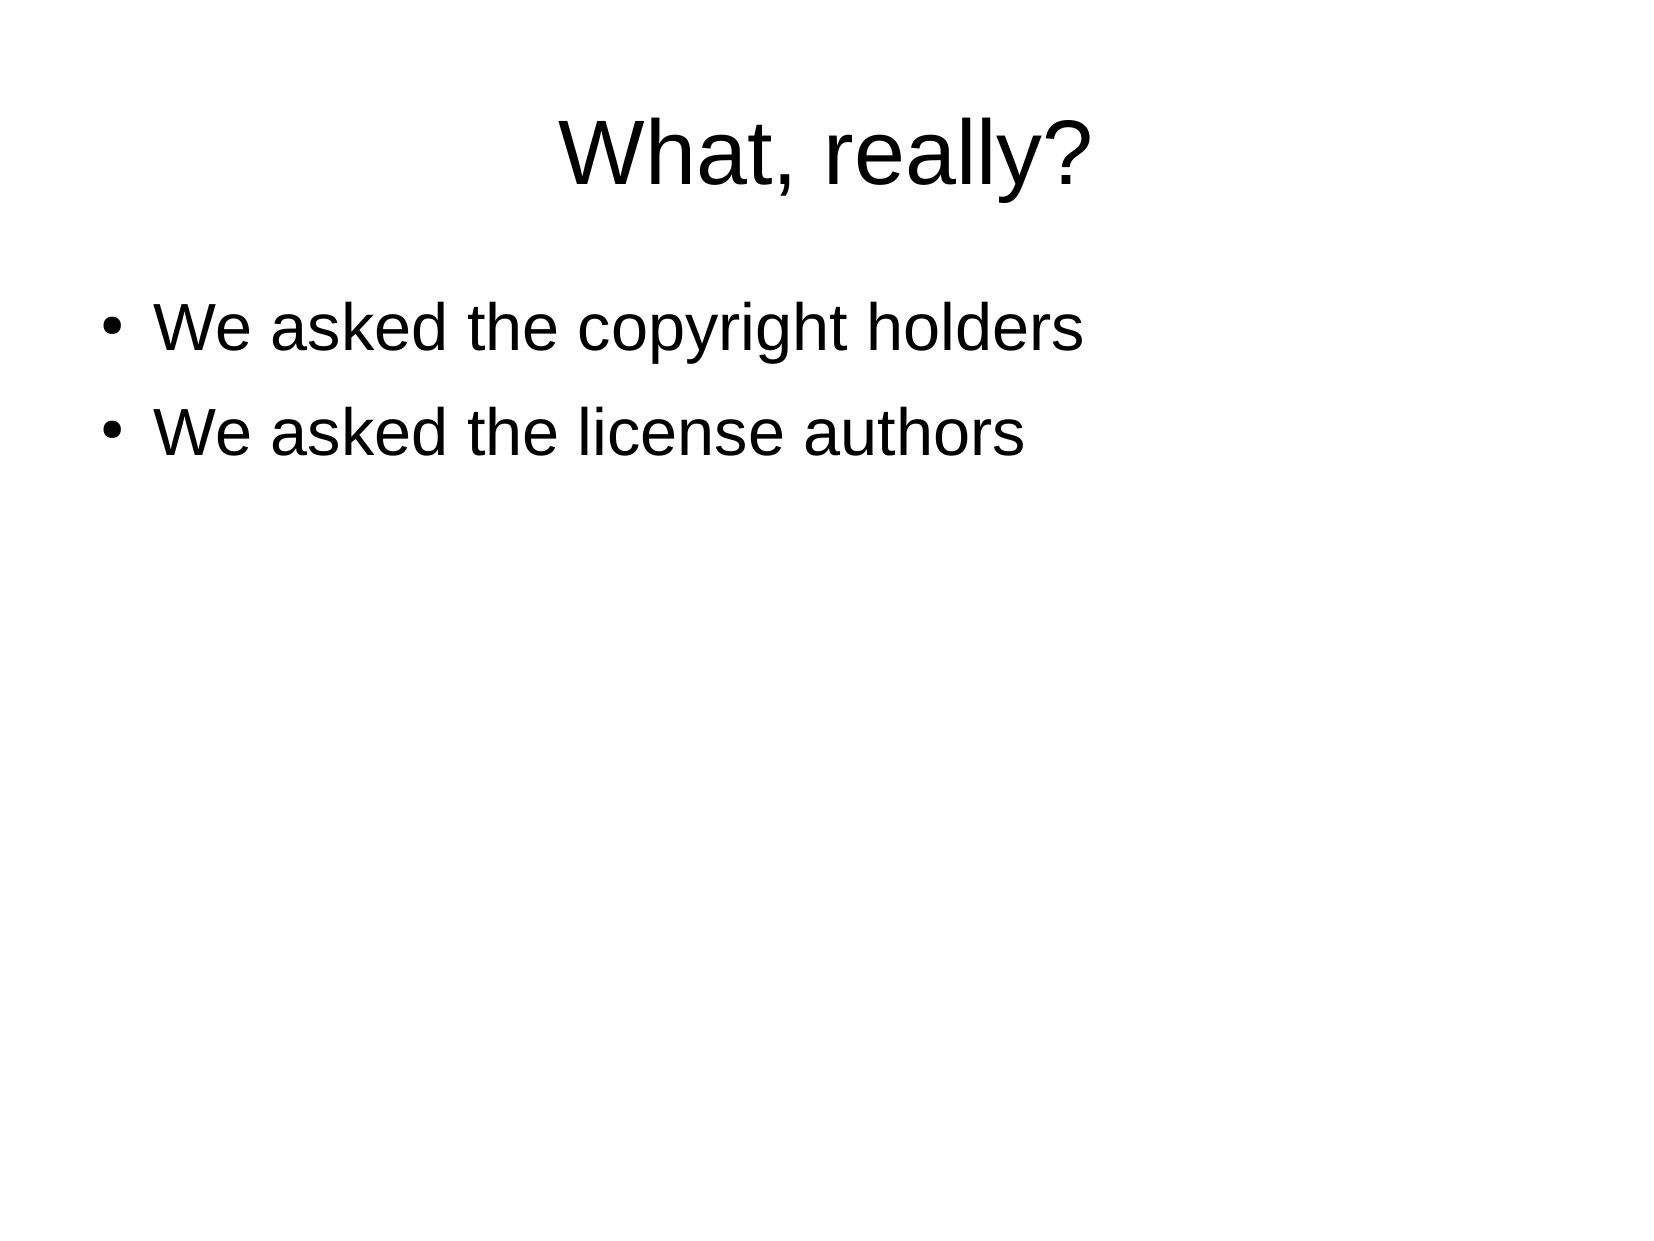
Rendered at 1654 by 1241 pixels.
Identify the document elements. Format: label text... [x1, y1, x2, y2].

title What, really? [82, 49, 1571, 257]
list We asked the copyright holders We asked the license authors [82, 290, 1538, 1010]
